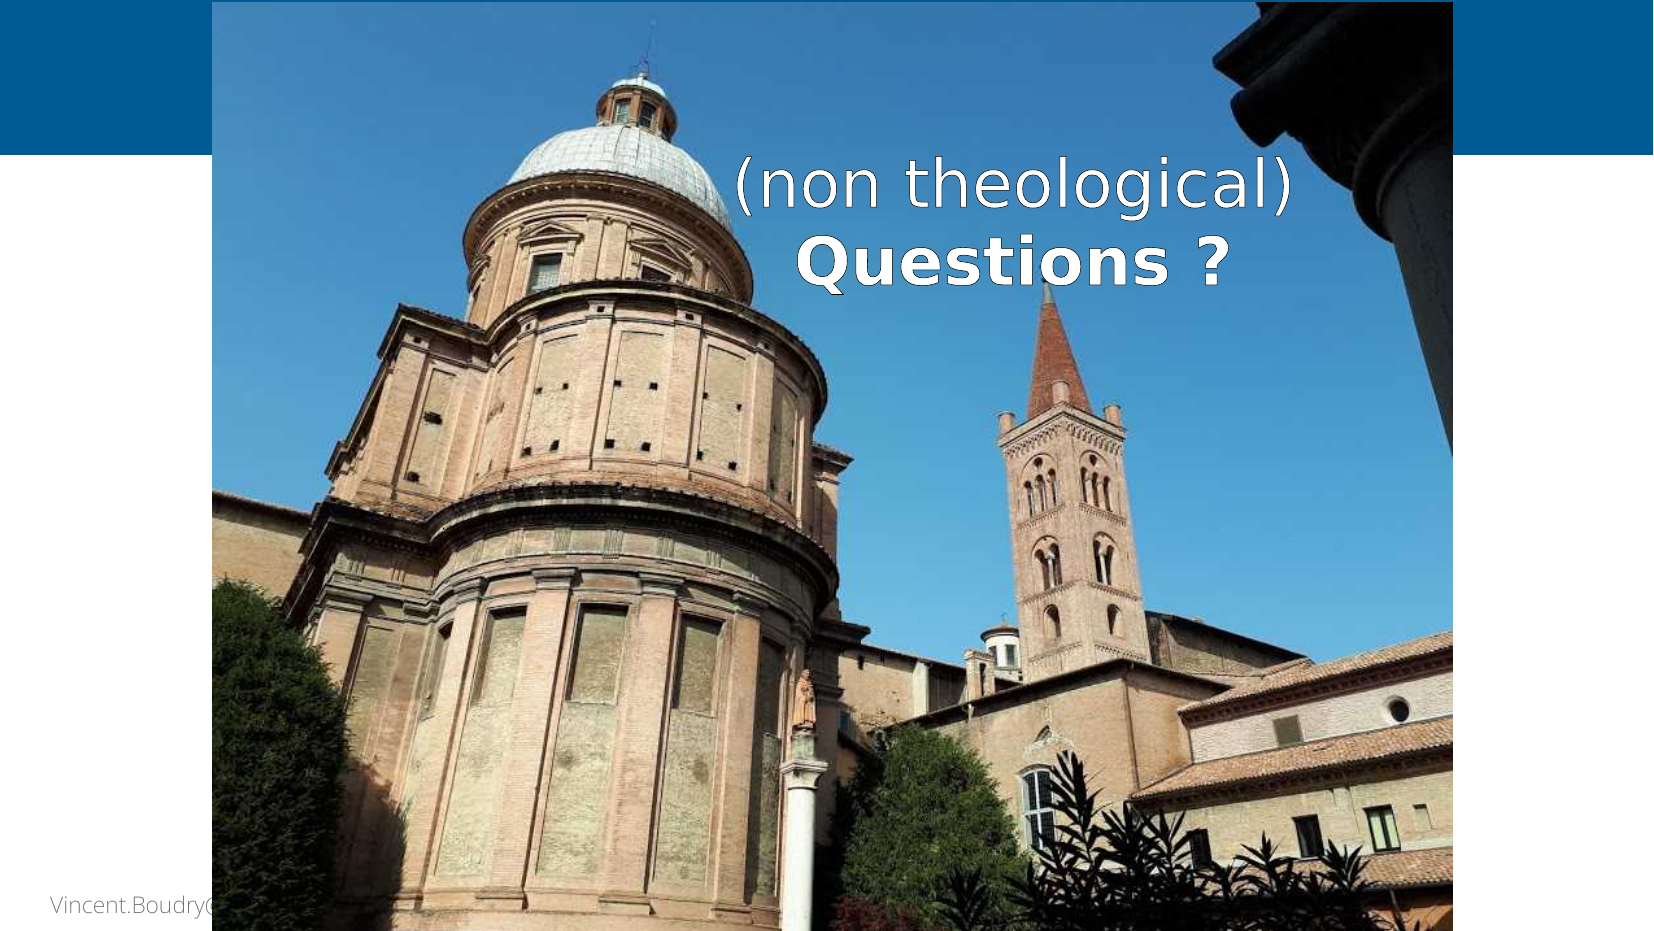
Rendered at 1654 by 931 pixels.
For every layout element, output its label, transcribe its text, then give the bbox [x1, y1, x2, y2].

subtitle (non theological) Questions ? [609, 91, 1418, 355]
picture [212, 2, 1453, 931]
